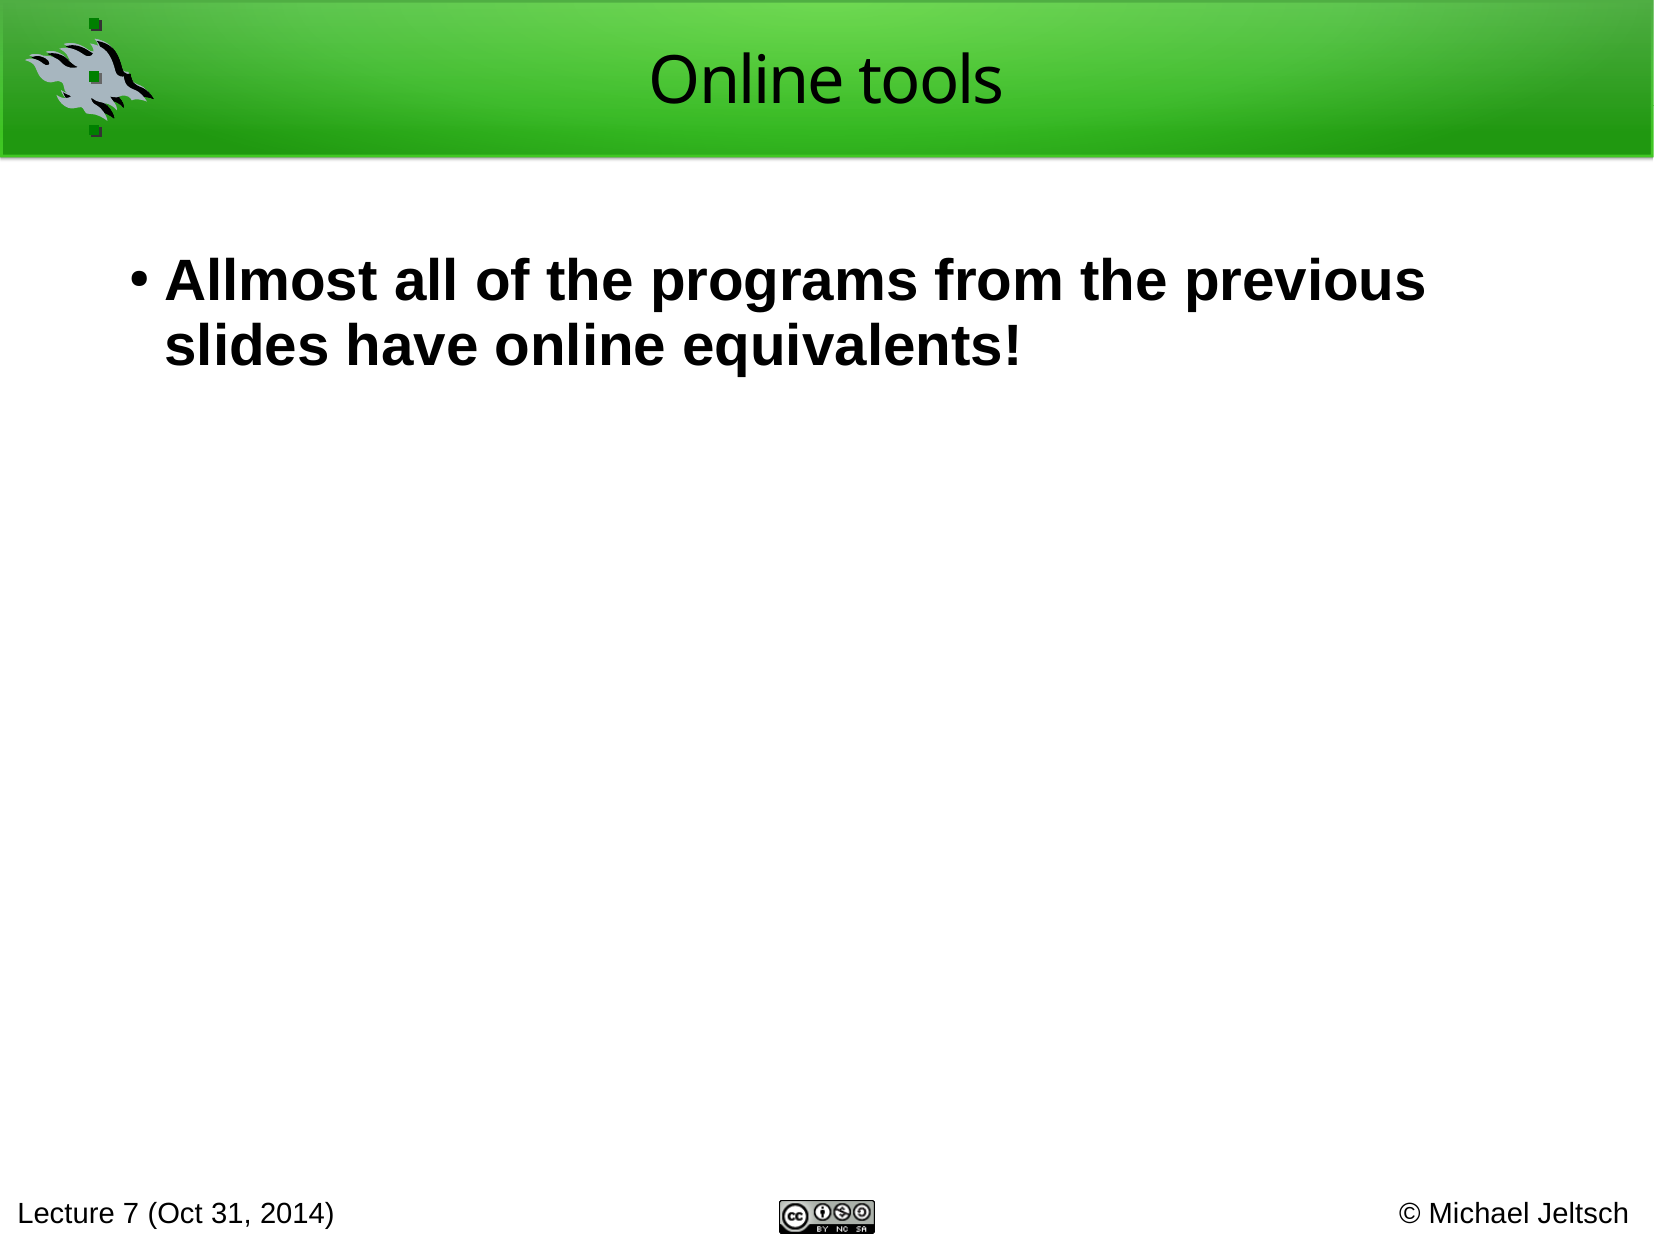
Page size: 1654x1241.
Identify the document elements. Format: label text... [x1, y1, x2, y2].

title Online tools [275, 32, 1378, 123]
text_box Allmost all of the programs from the previous slides have online equivalents! [114, 240, 1540, 406]
picture [779, 1200, 875, 1234]
